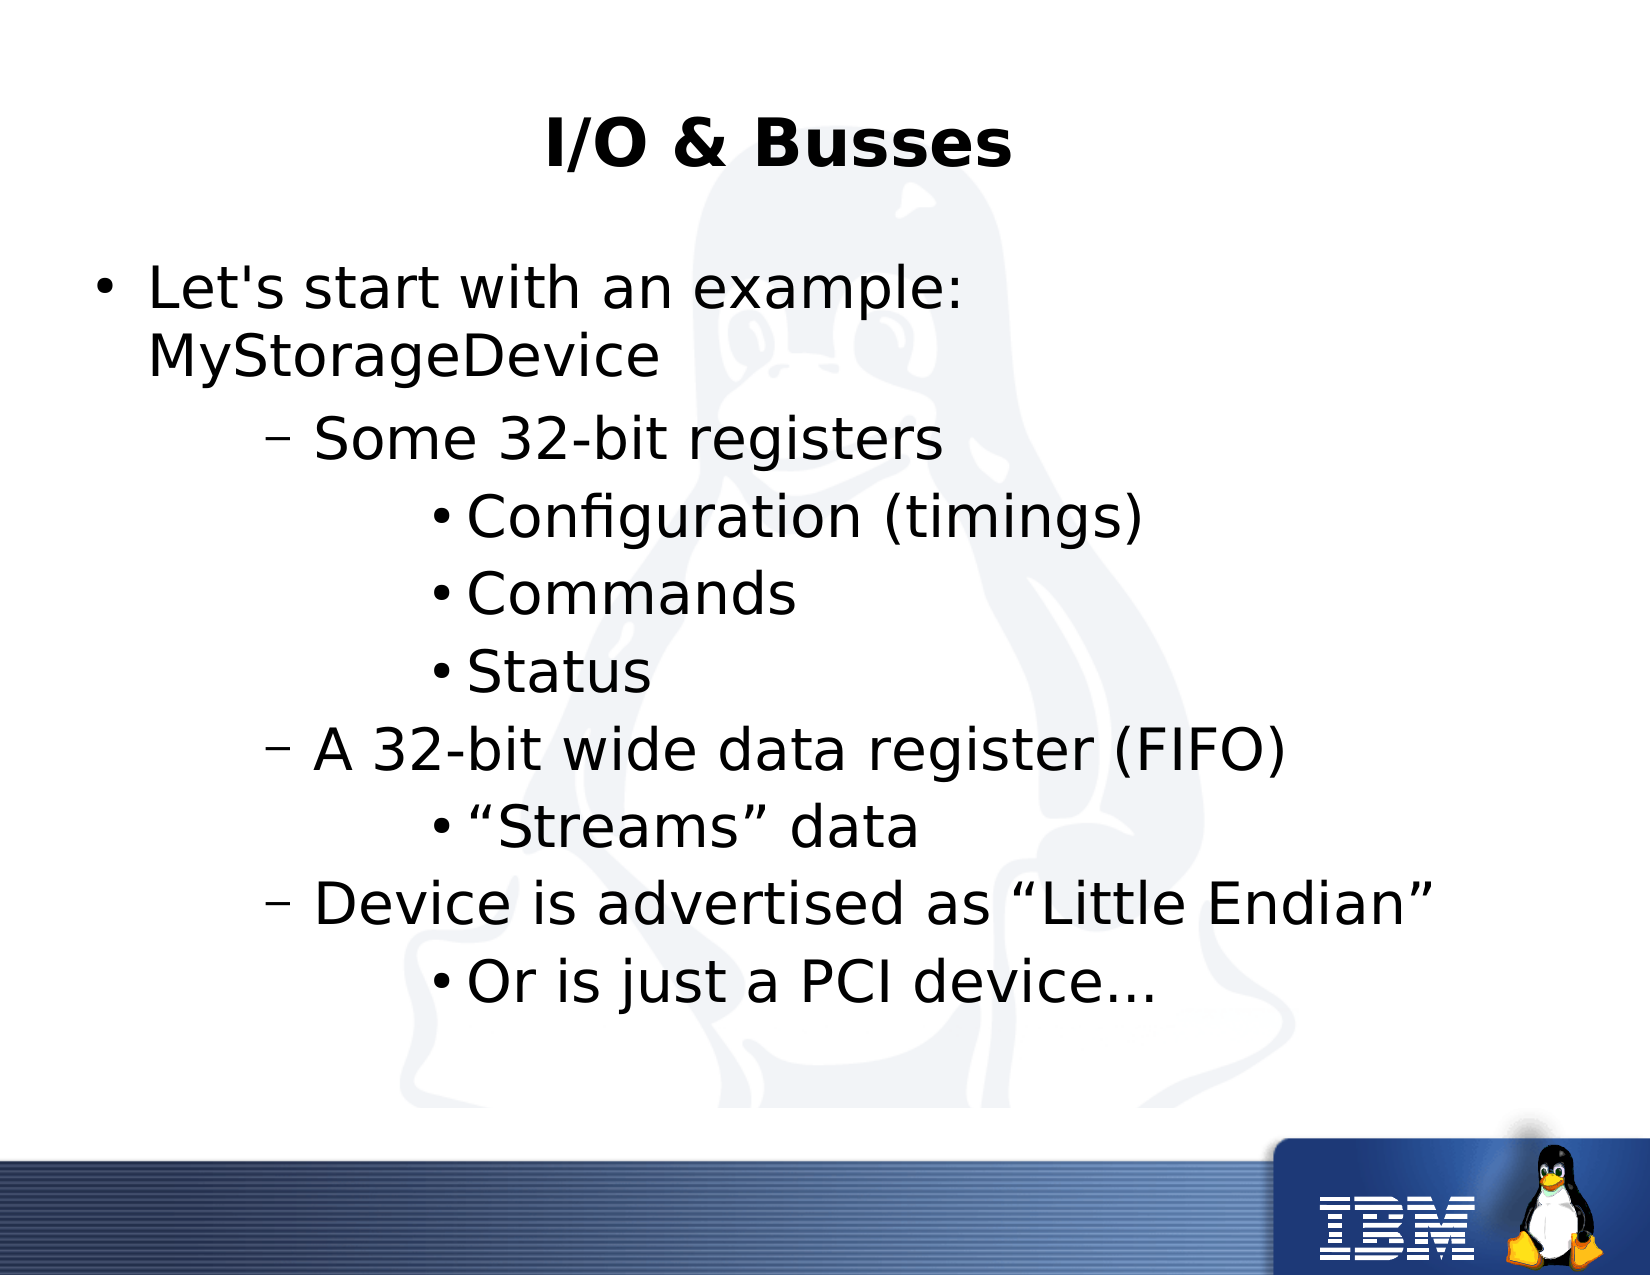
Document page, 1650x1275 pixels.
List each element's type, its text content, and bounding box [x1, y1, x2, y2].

list Let's start with an example: MyStorageDevice Some 32-bit registers Configuration (timings) Commands Status A 32-bit wide data register (FIFO) “Streams” data Device is advertised as “Little Endian” Or is just a PCI device... [76, 253, 1457, 1147]
title I/O & Busses [76, 76, 1457, 211]
